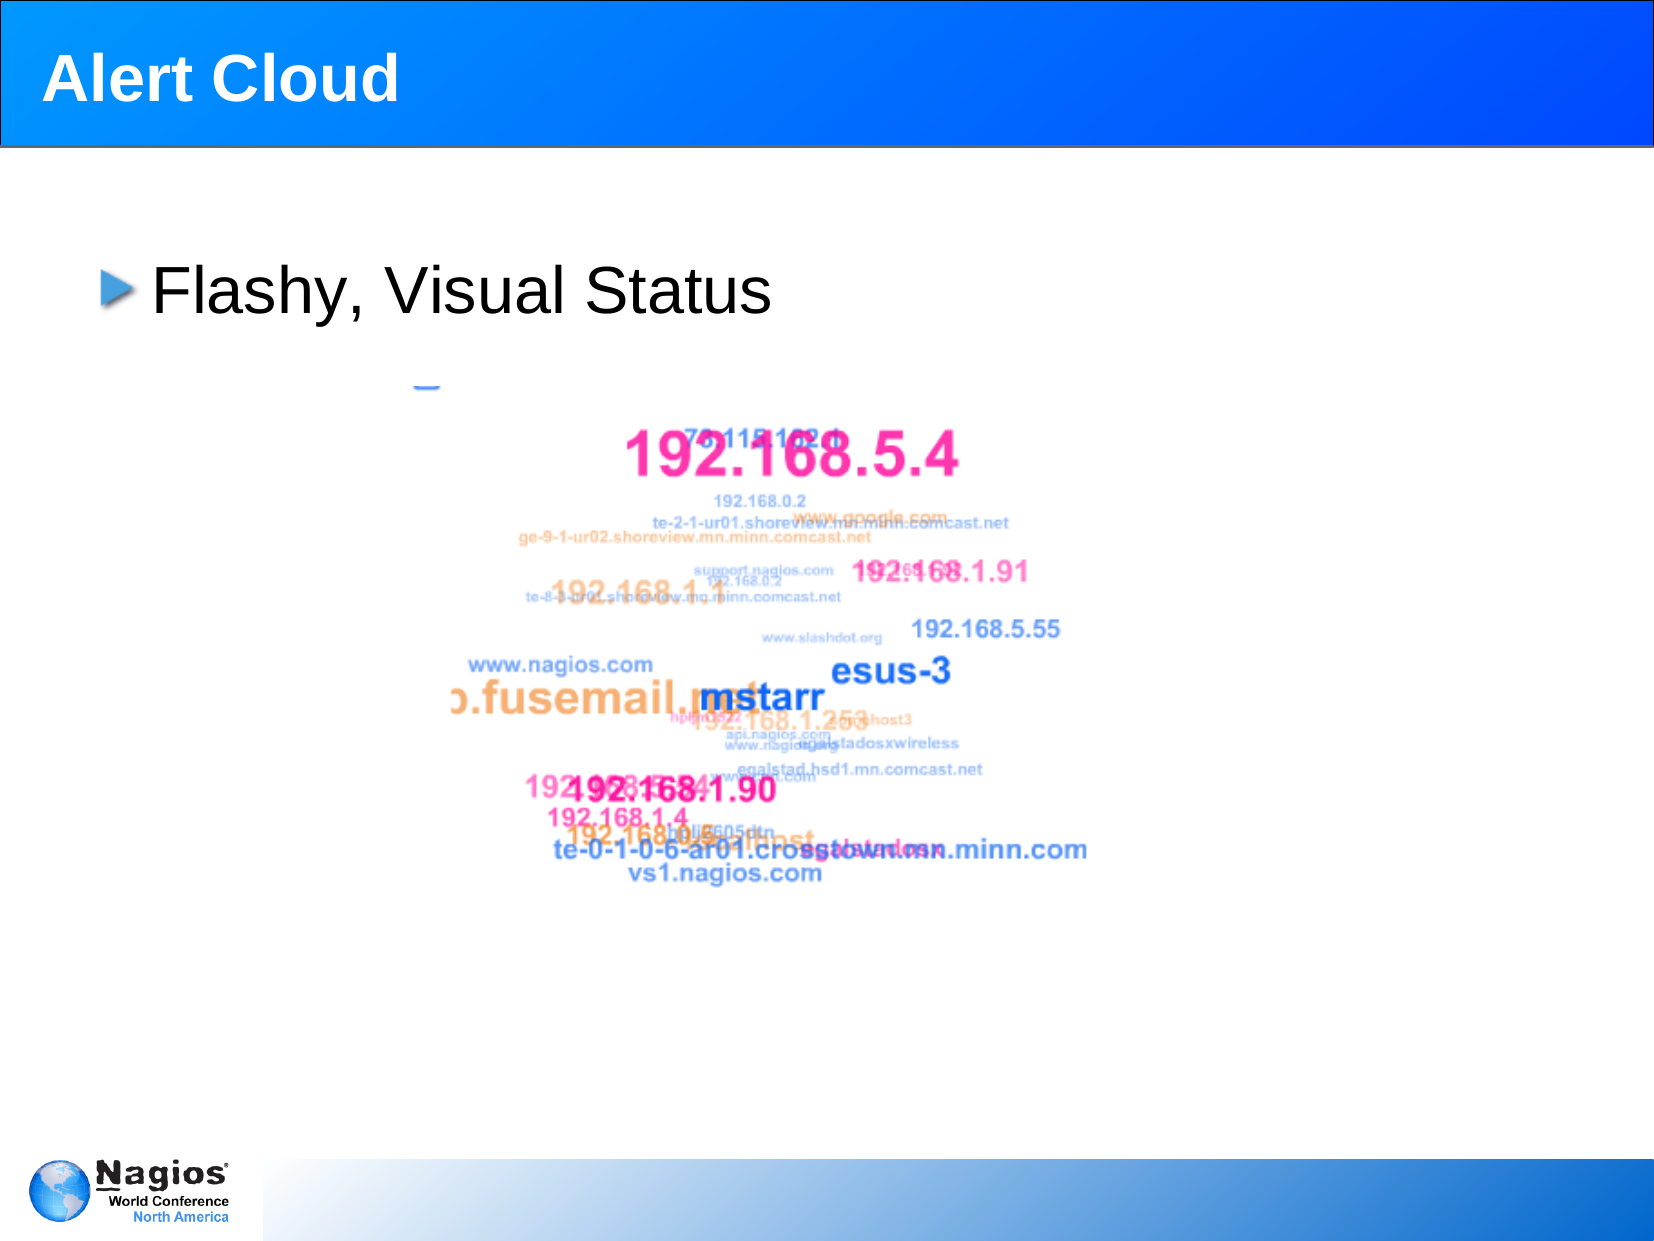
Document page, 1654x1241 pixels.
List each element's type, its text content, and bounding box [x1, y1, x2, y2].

picture [399, 386, 1150, 955]
picture [29, 1159, 229, 1235]
title Alert Cloud [41, 36, 1248, 120]
list Flashy, Visual Status [80, 253, 1569, 1058]
